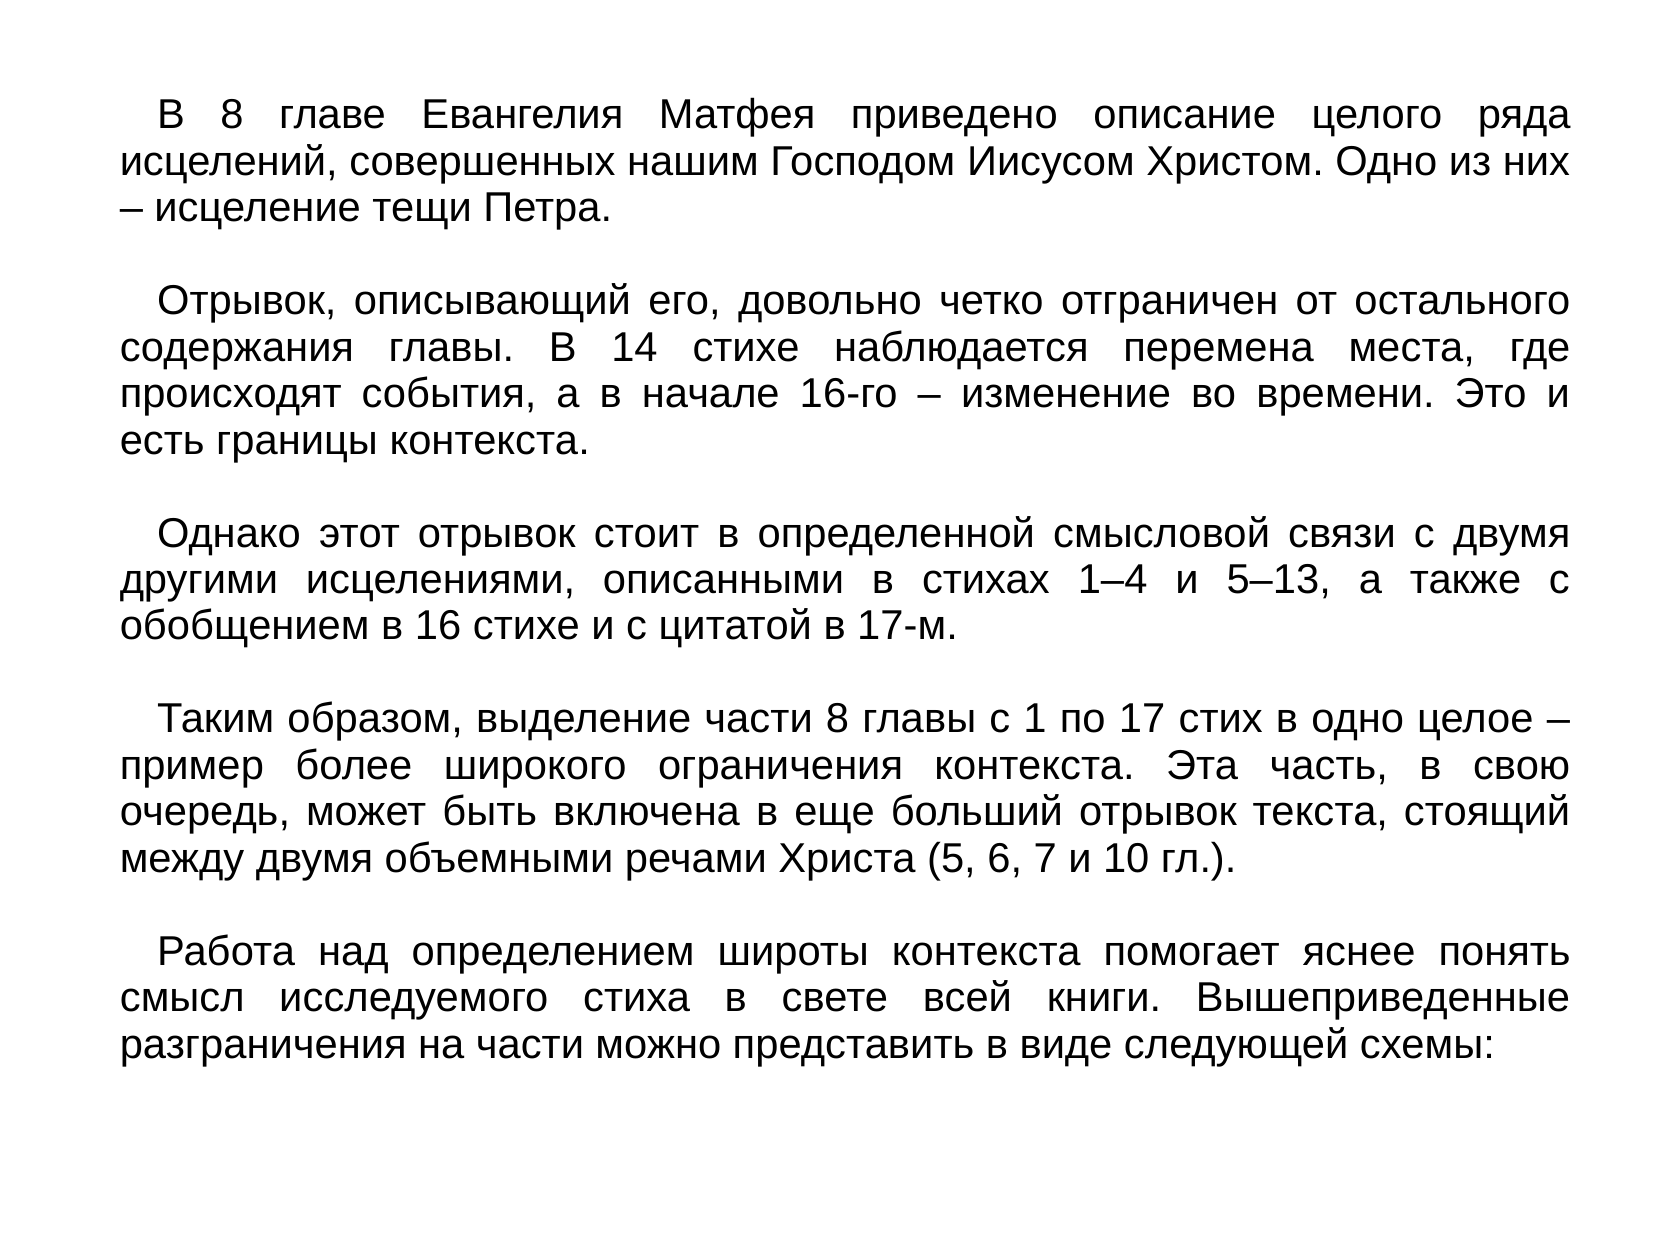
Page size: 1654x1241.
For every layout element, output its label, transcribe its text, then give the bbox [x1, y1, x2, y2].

subtitle В 8 главе Евангелия Матфея приведено описание целого ряда исцелений, совершенных нашим Господом Иисусом Христом. Одно из них – исцеление тещи Петра. Отрывок, описывающий его, довольно четко отграничен от остального содержания главы. В 14 стихе наблюдается перемена места, где происходят события, а в начале 16-го – изменение во времени. Это и есть границы контекста. Однако этот отрывок стоит в определенной смысловой связи с двумя другими исцелениями, описанными в стихах 1–4 и 5–13, а также с обобщением в 16 стихе и с цитатой в 17-м. Таким образом, выделение части 8 главы с 1 по 17 стих в одно целое – пример более широкого ограничения контекста. Эта часть, в свою очередь, может быть включена в еще больший отрывок текста, стоящий между двумя объемными речами Христа (5, 6, 7 и 10 гл.). Работа над определением широты контекста помогает яснее понять смысл исследуемого стиха в свете всей книги. Вышеприведенные разграничения на части можно представить в виде следующей схемы: [82, 49, 1571, 1109]
